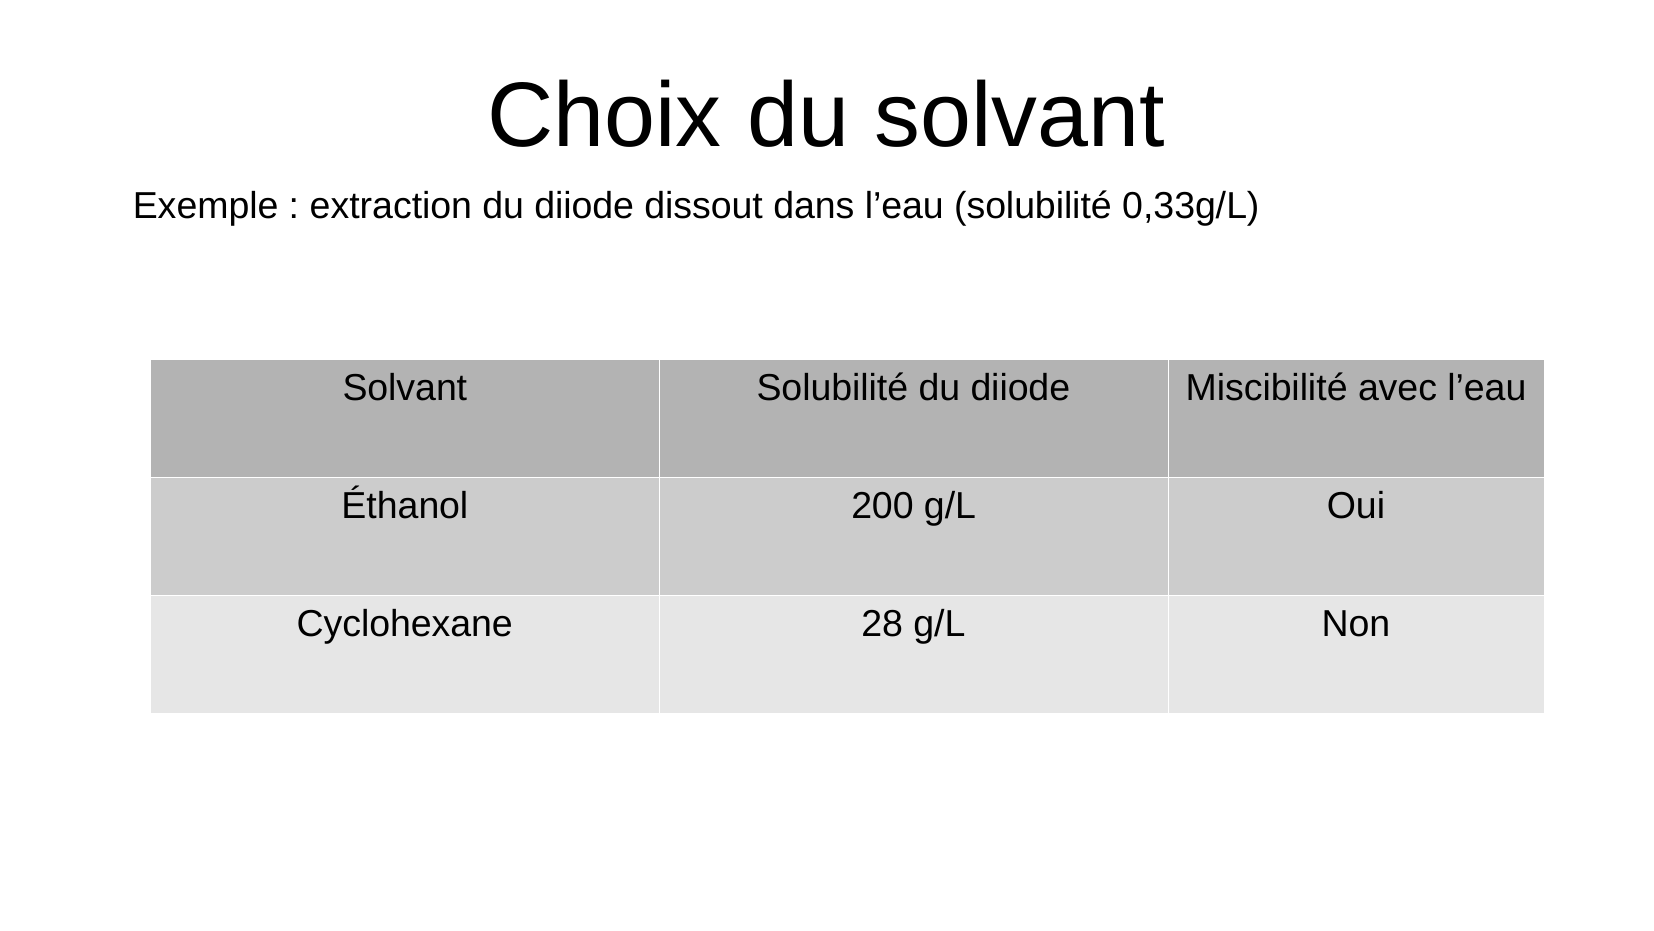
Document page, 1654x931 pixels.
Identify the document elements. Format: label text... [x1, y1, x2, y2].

table_cell Cyclohexane [151, 596, 659, 713]
table_cell 28 g/L [660, 596, 1168, 713]
title Choix du solvant [82, 37, 1571, 193]
table_cell Oui [1169, 478, 1544, 595]
table_header Solubilité du diiode [660, 360, 1168, 477]
table_cell Non [1169, 596, 1544, 713]
text_box Exemple : extraction du diiode dissout dans l’eau (solubilité 0,33g/L) [118, 177, 1275, 234]
table_header Solvant [151, 360, 659, 477]
table_cell 200 g/L [660, 478, 1168, 595]
table_header Miscibilité avec l’eau [1169, 360, 1544, 477]
table_cell Éthanol [151, 478, 659, 595]
